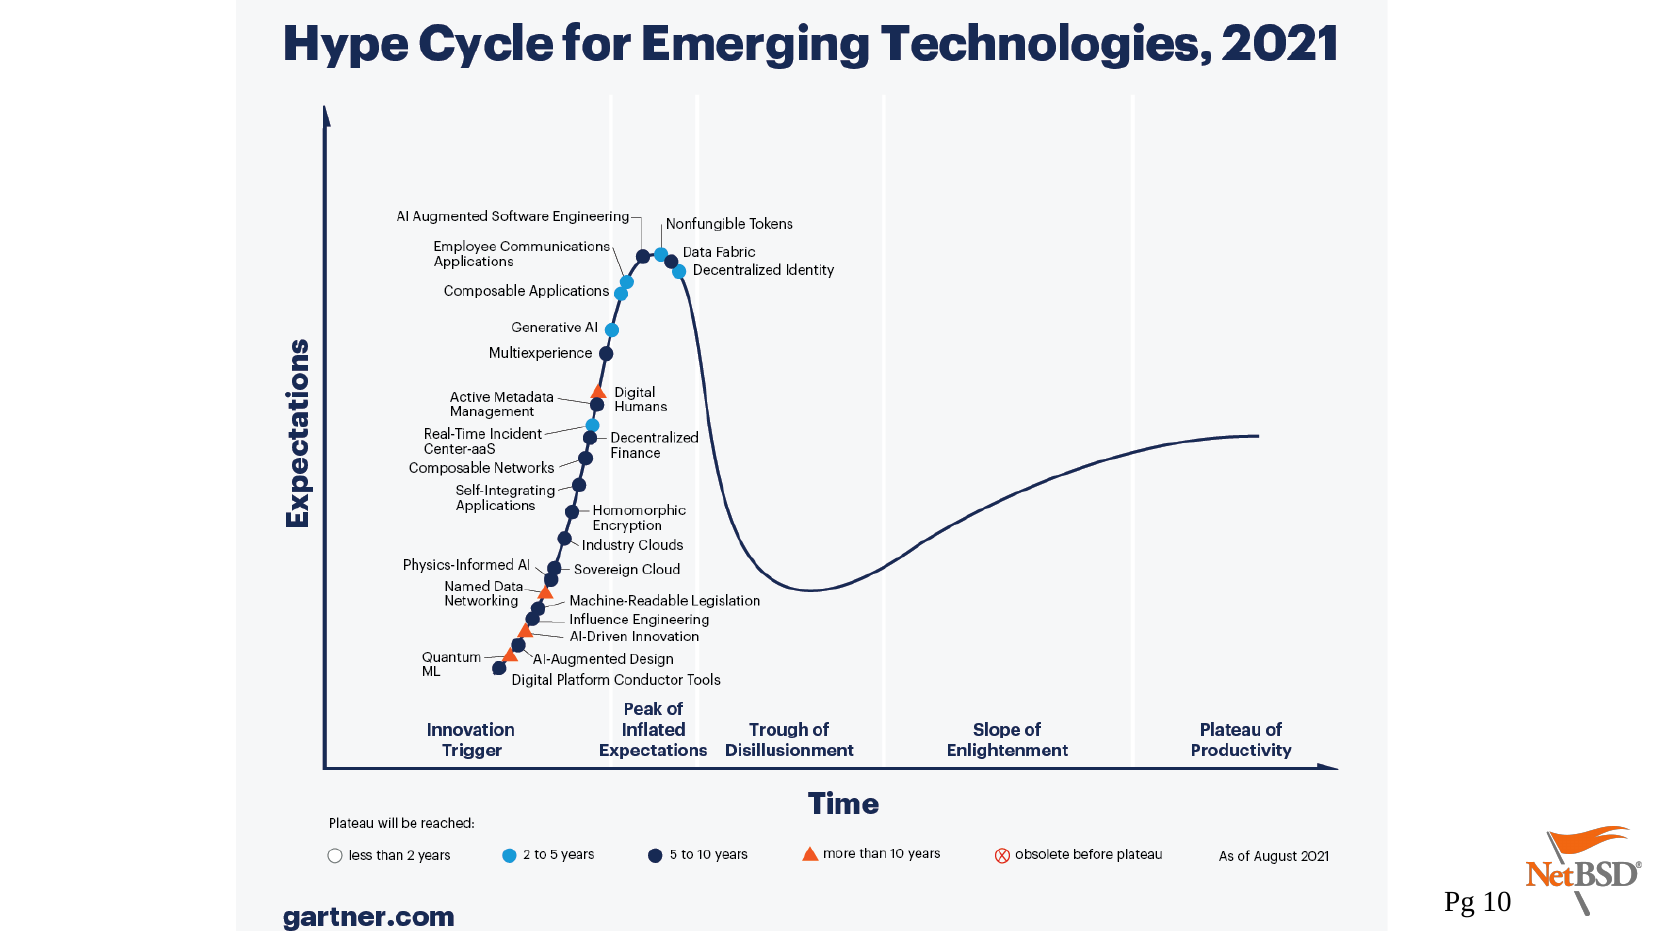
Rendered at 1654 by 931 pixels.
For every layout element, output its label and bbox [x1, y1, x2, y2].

picture [236, 0, 1389, 931]
picture [1526, 826, 1642, 916]
